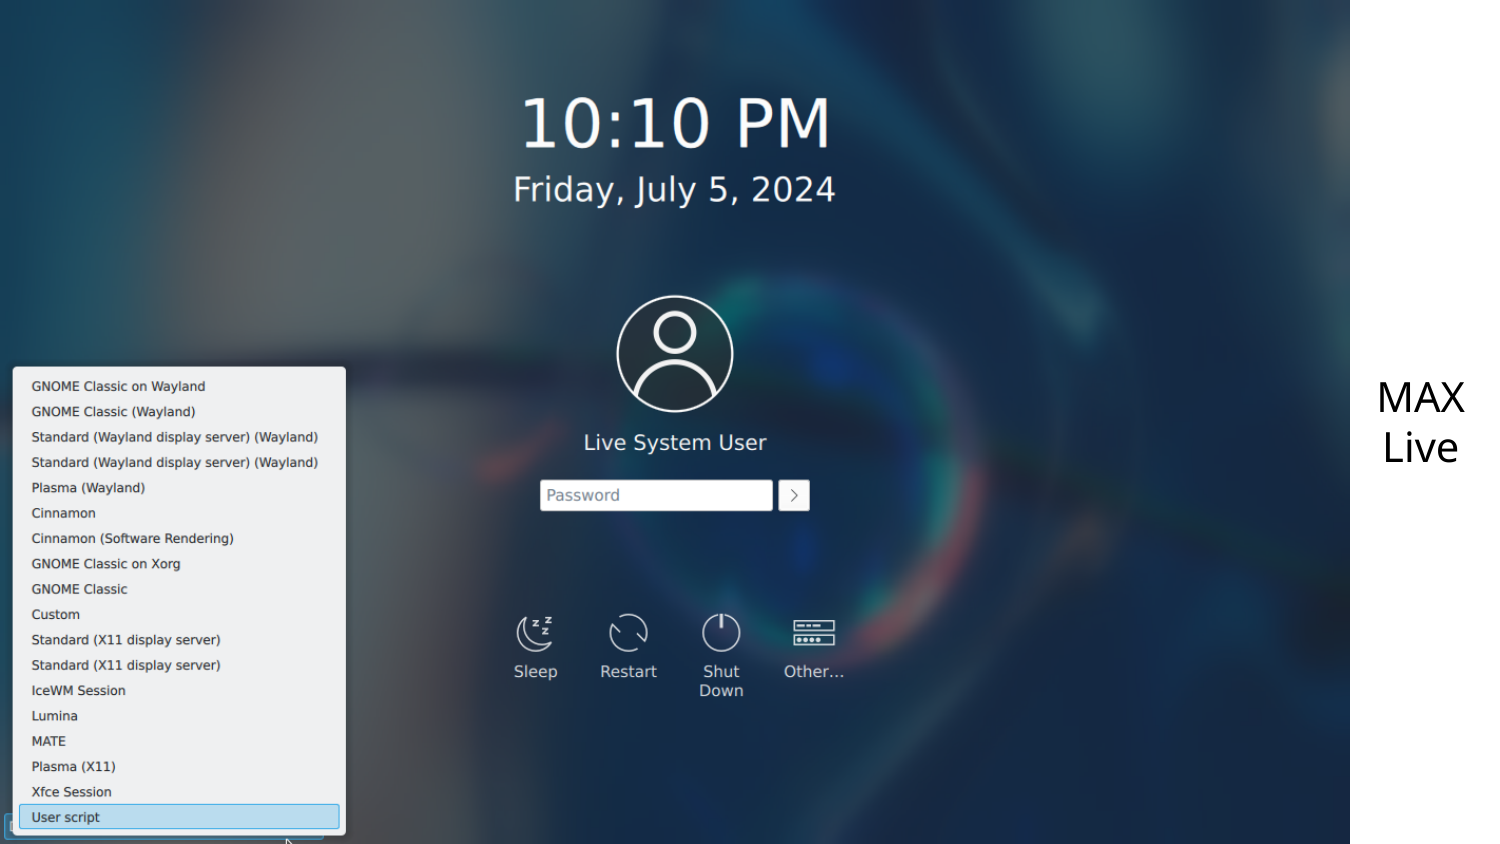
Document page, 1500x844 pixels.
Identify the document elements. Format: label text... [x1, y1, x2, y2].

picture [0, 0, 1350, 844]
text_box MAX Live [1350, 356, 1500, 487]
